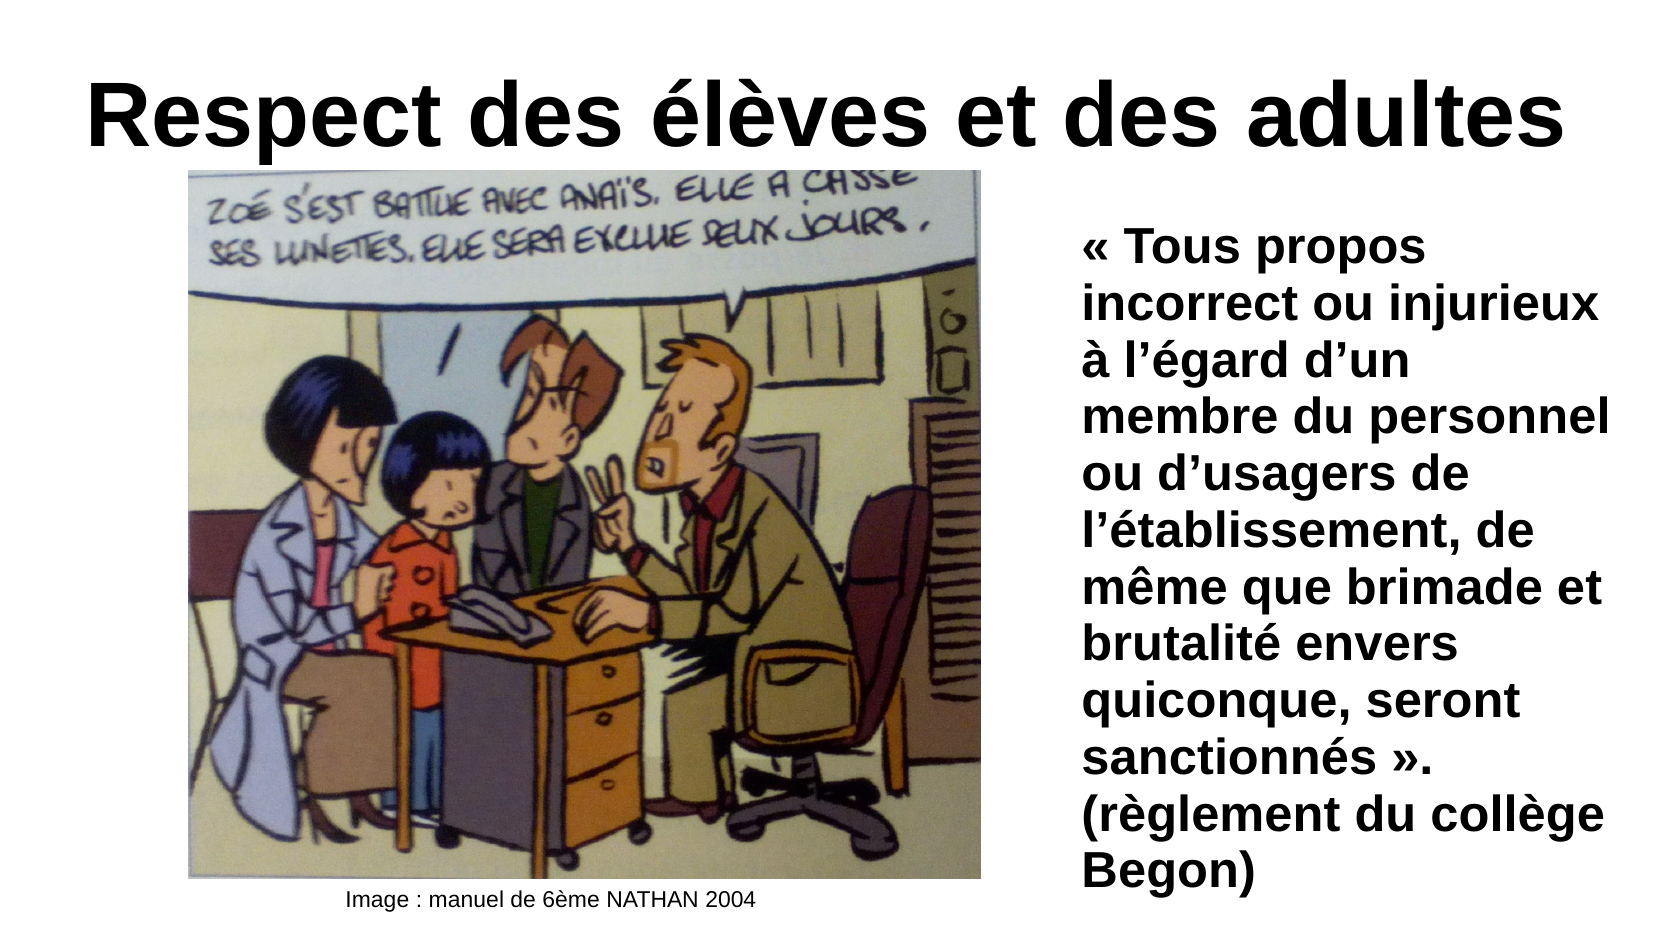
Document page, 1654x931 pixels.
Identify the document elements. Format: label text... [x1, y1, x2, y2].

picture [188, 170, 981, 879]
text_box Image : manuel de 6ème NATHAN 2004 [330, 878, 969, 920]
title Respect des élèves et des adultes [82, 37, 1571, 193]
list « Tous propos incorrect ou injurieux à l’égard d’un membre du personnel ou d’usagers de l’établissement, de même que brimade et brutalité envers quiconque, seront sanctionnés ».(règlement du collège Begon) [1027, 217, 1619, 915]
